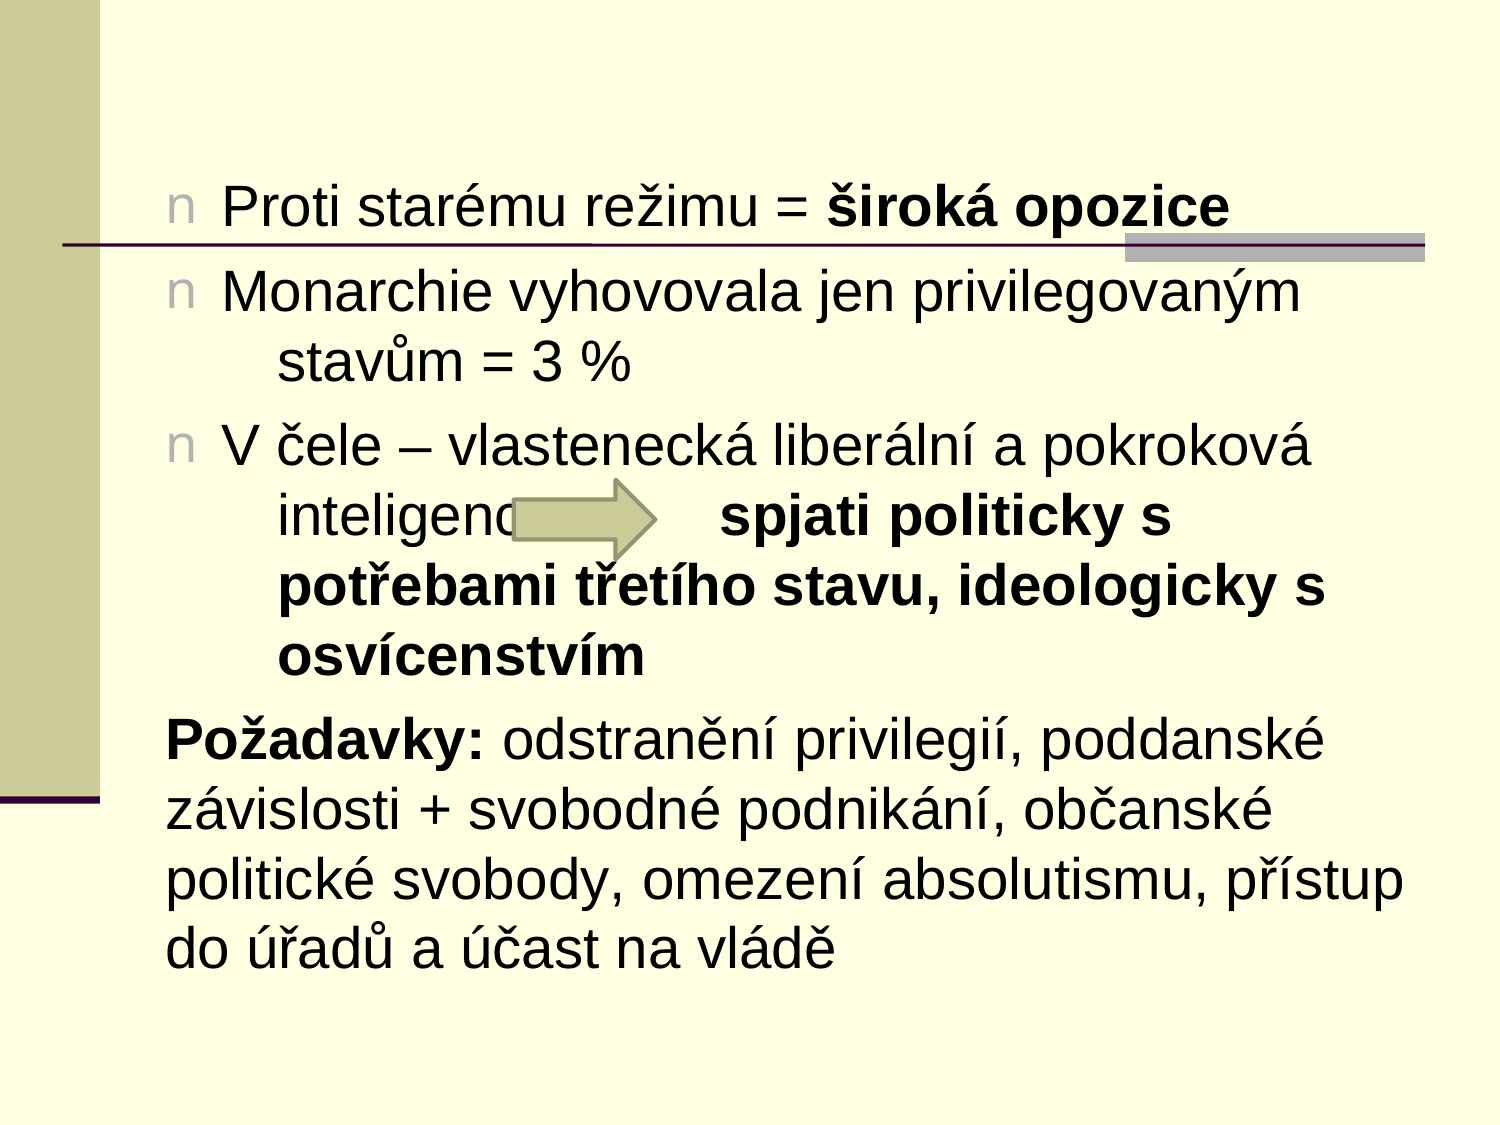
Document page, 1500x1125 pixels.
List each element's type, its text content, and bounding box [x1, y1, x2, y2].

list Proti starému režimu = široká opozice Monarchie vyhovovala jen privilegovaným stavům = 3 % V čele – vlastenecká liberální a pokroková inteligence spjati politicky s potřebami třetího stavu, ideologicky s osvícenstvím Požadavky: odstranění privilegií, poddanské závislosti + svobodné podnikání, občanské politické svobody, omezení absolutismu, přístup do úřadů a účast na vládě [150, 160, 1426, 1024]
text_box [513, 479, 656, 560]
